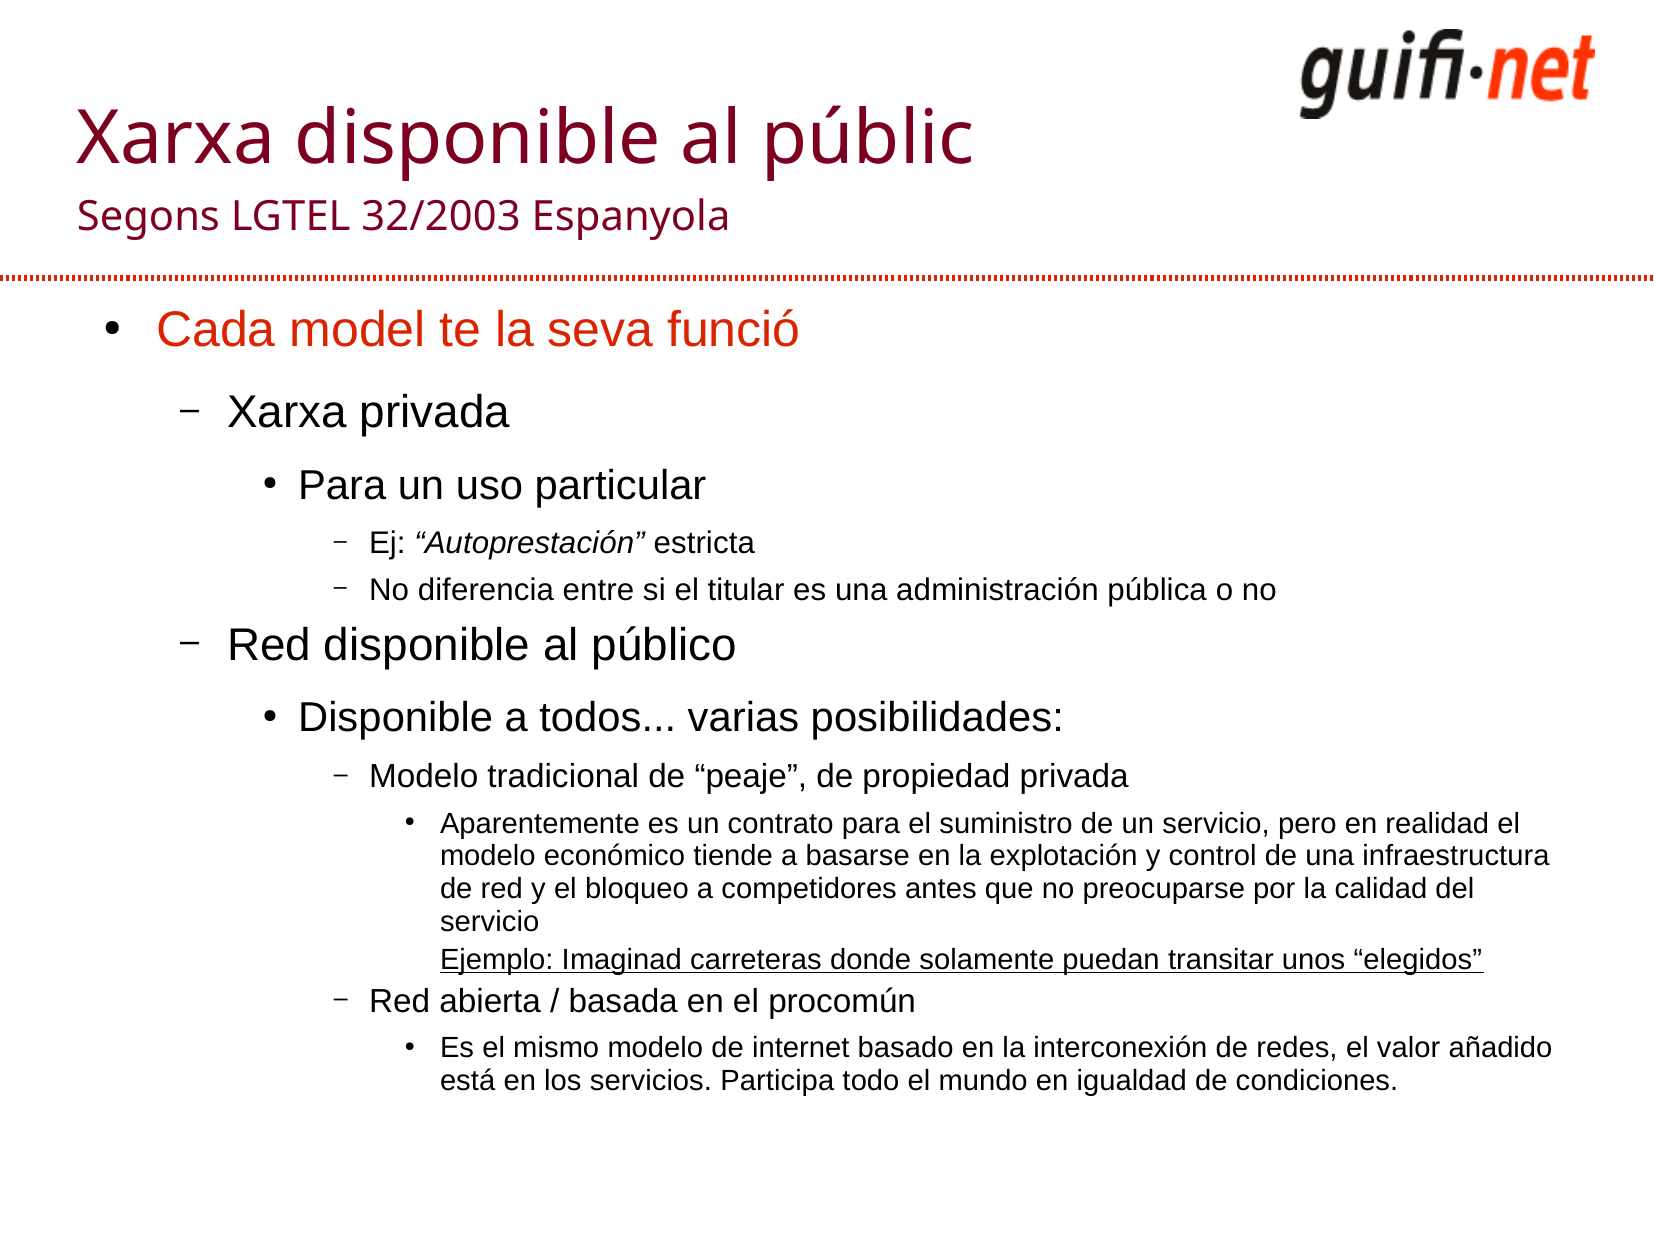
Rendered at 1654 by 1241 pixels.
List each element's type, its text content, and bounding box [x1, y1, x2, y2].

title Xarxa disponible al públic Segons LGTEL 32/2003 Espanyola [76, 58, 1093, 267]
list Cada model te la seva funció Xarxa privada Para un uso particular Ej: “Autoprestación” estricta No diferencia entre si el titular es una administración pública o no Red disponible al público Disponible a todos... varias posibilidades: Modelo tradicional de “peaje”, de propiedad privada Aparentemente es un contrato para el suministro de un servicio, pero en realidad el modelo económico tiende a basarse en la explotación y control de una infraestructura de red y el bloqueo a competidores antes que no preocuparse por la calidad del servicio Ejemplo: Imaginad carreteras donde solamente puedan transitar unos “elegidos” Red abierta / basada en el procomún Es el mismo modelo de internet basado en la interconexión de redes, el valor añadido está en los servicios. Participa todo el mundo en igualdad de condiciones. [82, 301, 1571, 1145]
picture [1299, 29, 1595, 119]
